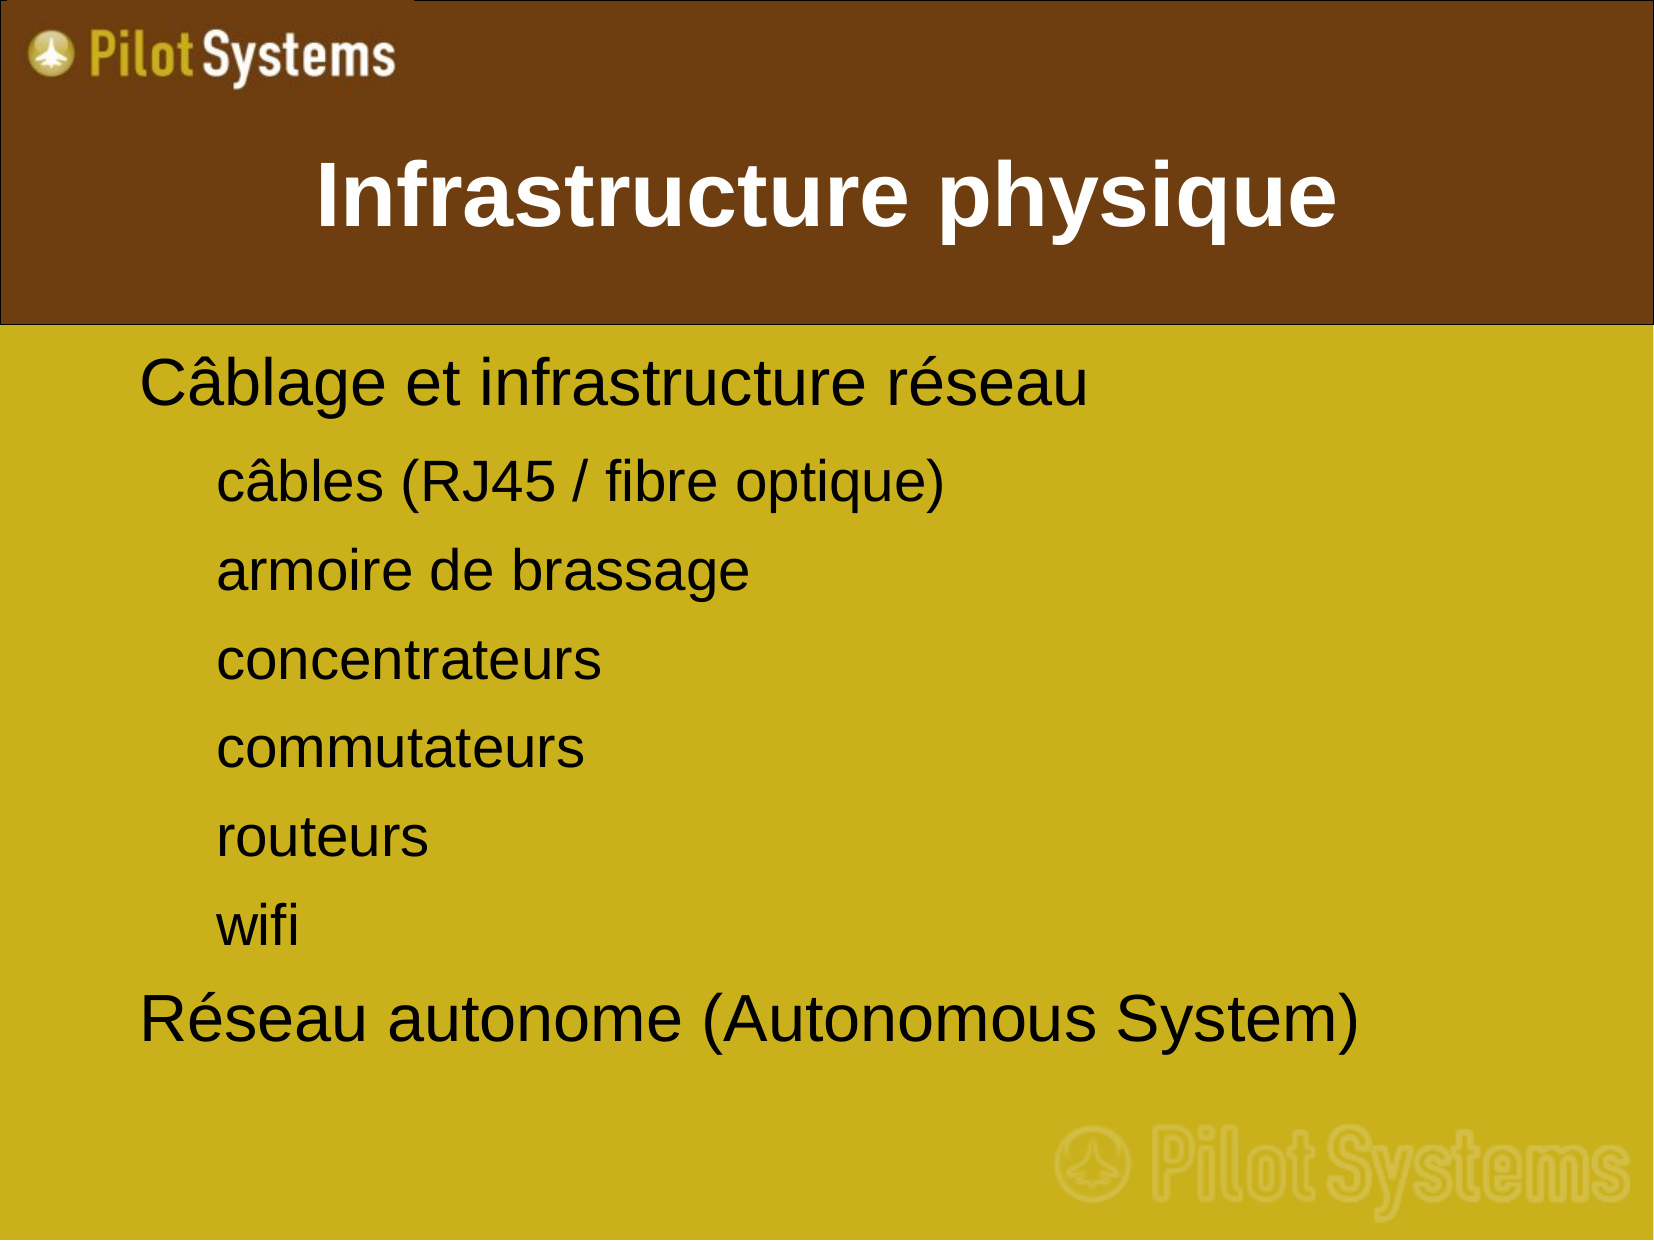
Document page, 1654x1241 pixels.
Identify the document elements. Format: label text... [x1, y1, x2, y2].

picture [7, 0, 414, 115]
list Câblage et infrastructure réseau câbles (RJ45 / fibre optique) armoire de brassage concentrateurs commutateurs routeurs wifi Réseau autonome (Autonomous System) [121, 344, 1534, 1211]
title Infrastructure physique [121, 91, 1534, 299]
picture [1051, 1114, 1642, 1235]
